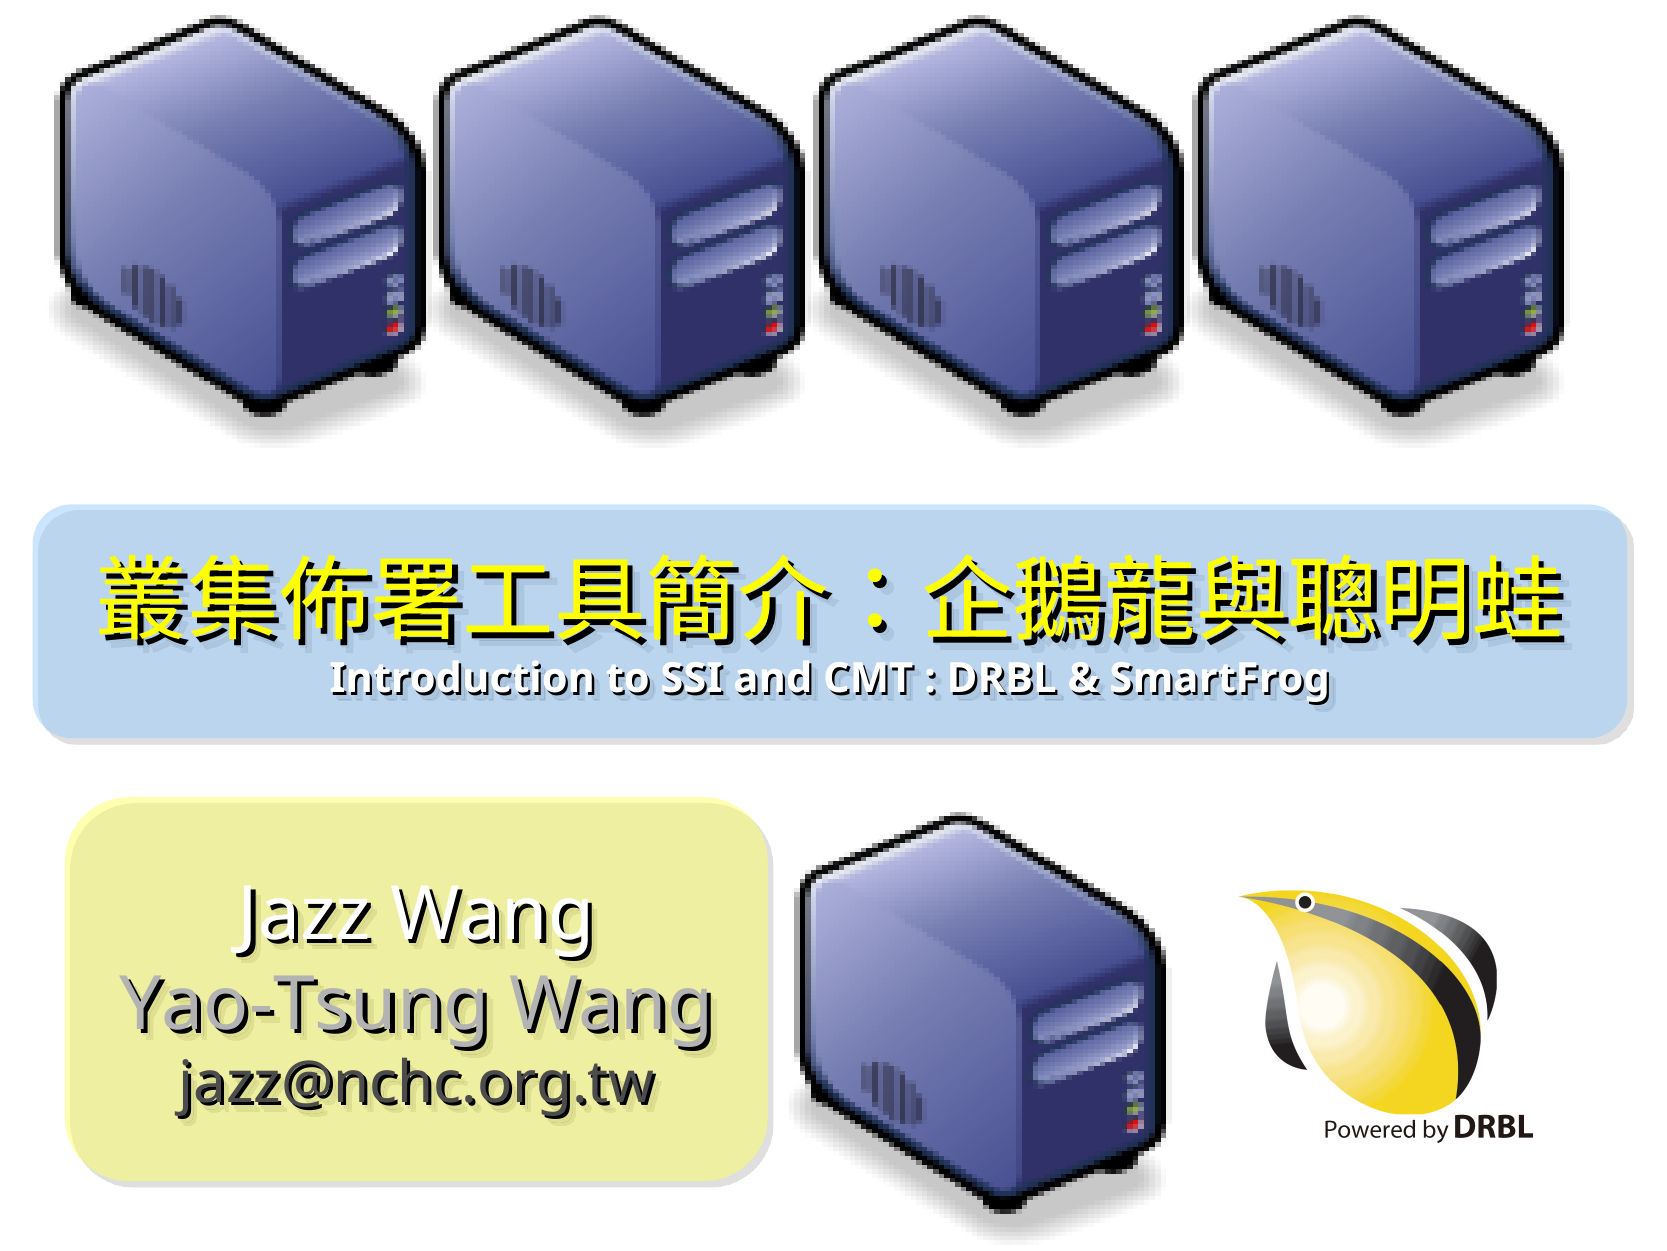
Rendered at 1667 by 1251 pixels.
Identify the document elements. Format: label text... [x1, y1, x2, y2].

picture [1224, 874, 1548, 1152]
picture [27, 2, 1609, 502]
picture [767, 799, 1211, 1249]
text_box 叢集佈署工具簡介：企鵝龍與聰明蛙 Introduction to SSI and CMT : DRBL & SmartFrog [32, 504, 1628, 739]
text_box Jazz Wang Yao-Tsung Wang jazz@nchc.org.tw [64, 797, 767, 1182]
